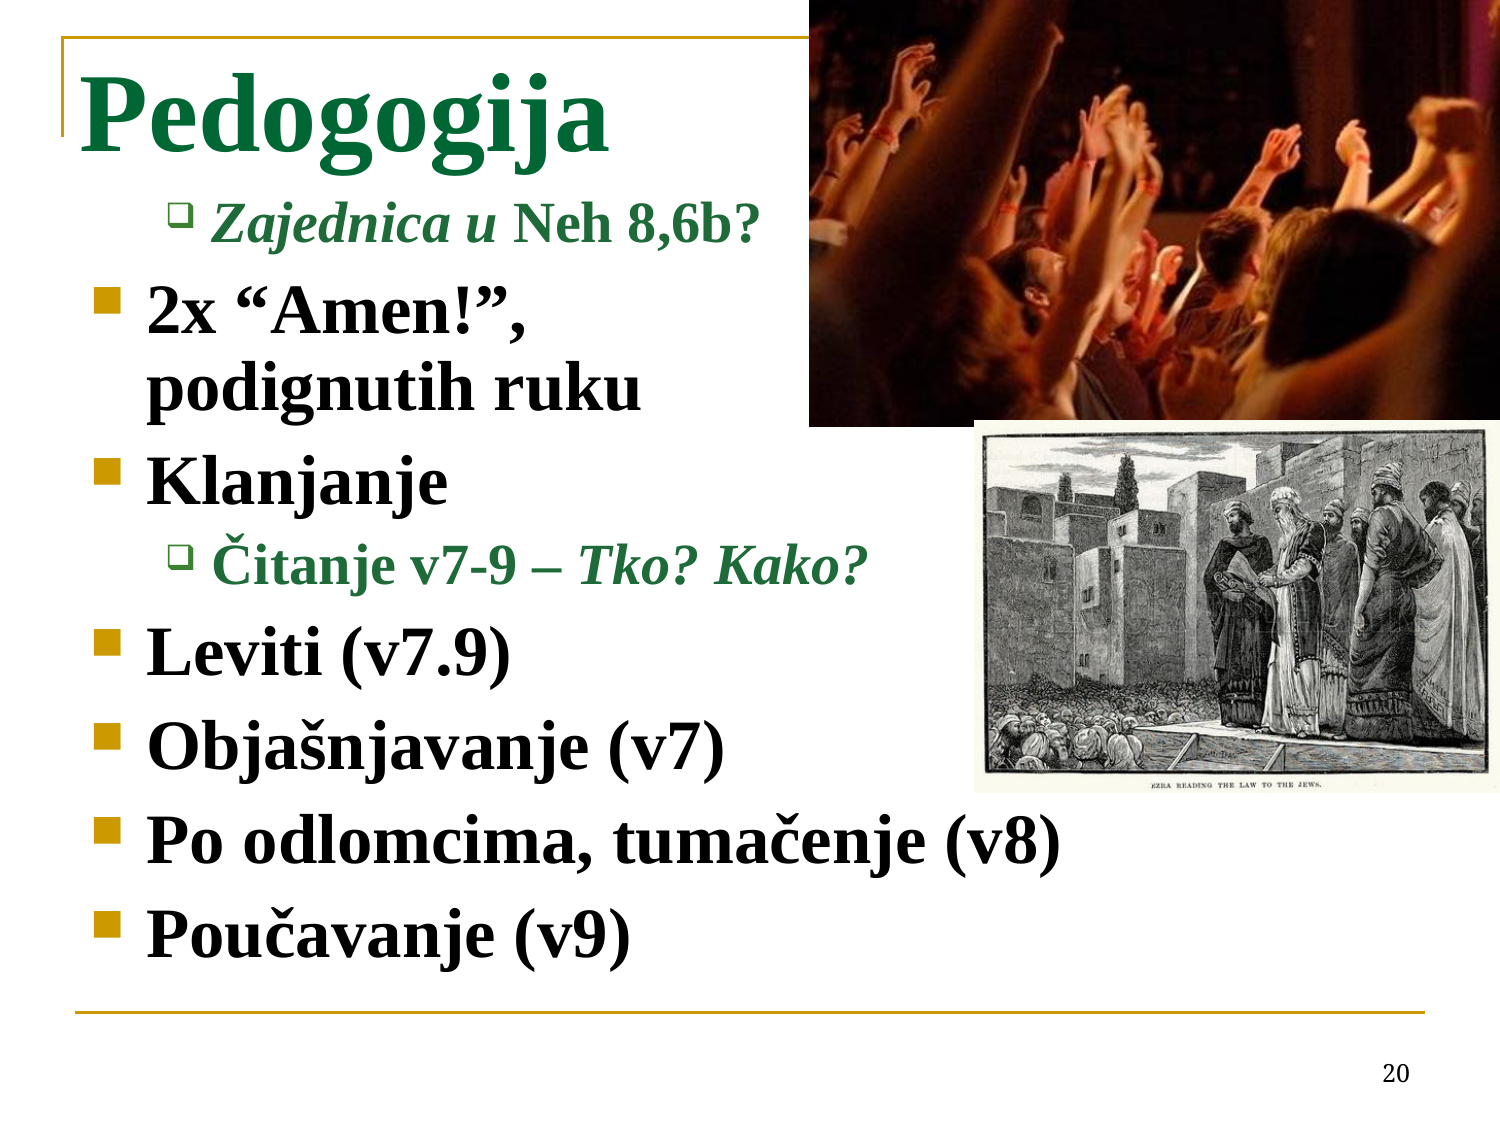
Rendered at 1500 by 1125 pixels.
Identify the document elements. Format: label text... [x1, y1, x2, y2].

text_box <number> [1074, 1024, 1426, 1100]
title Pedogogija [64, 31, 809, 218]
picture [809, 0, 1500, 793]
list Zajednica u Neh 8,6b? 2x “Amen!”, podignutih ruku Klanjanje Čitanje v7-9 – Tko? Kako? Leviti (v7.9) Objašnjavanje (v7) Po odlomcima, tumačenje (v8) Poučavanje (v9) [75, 184, 1426, 1006]
